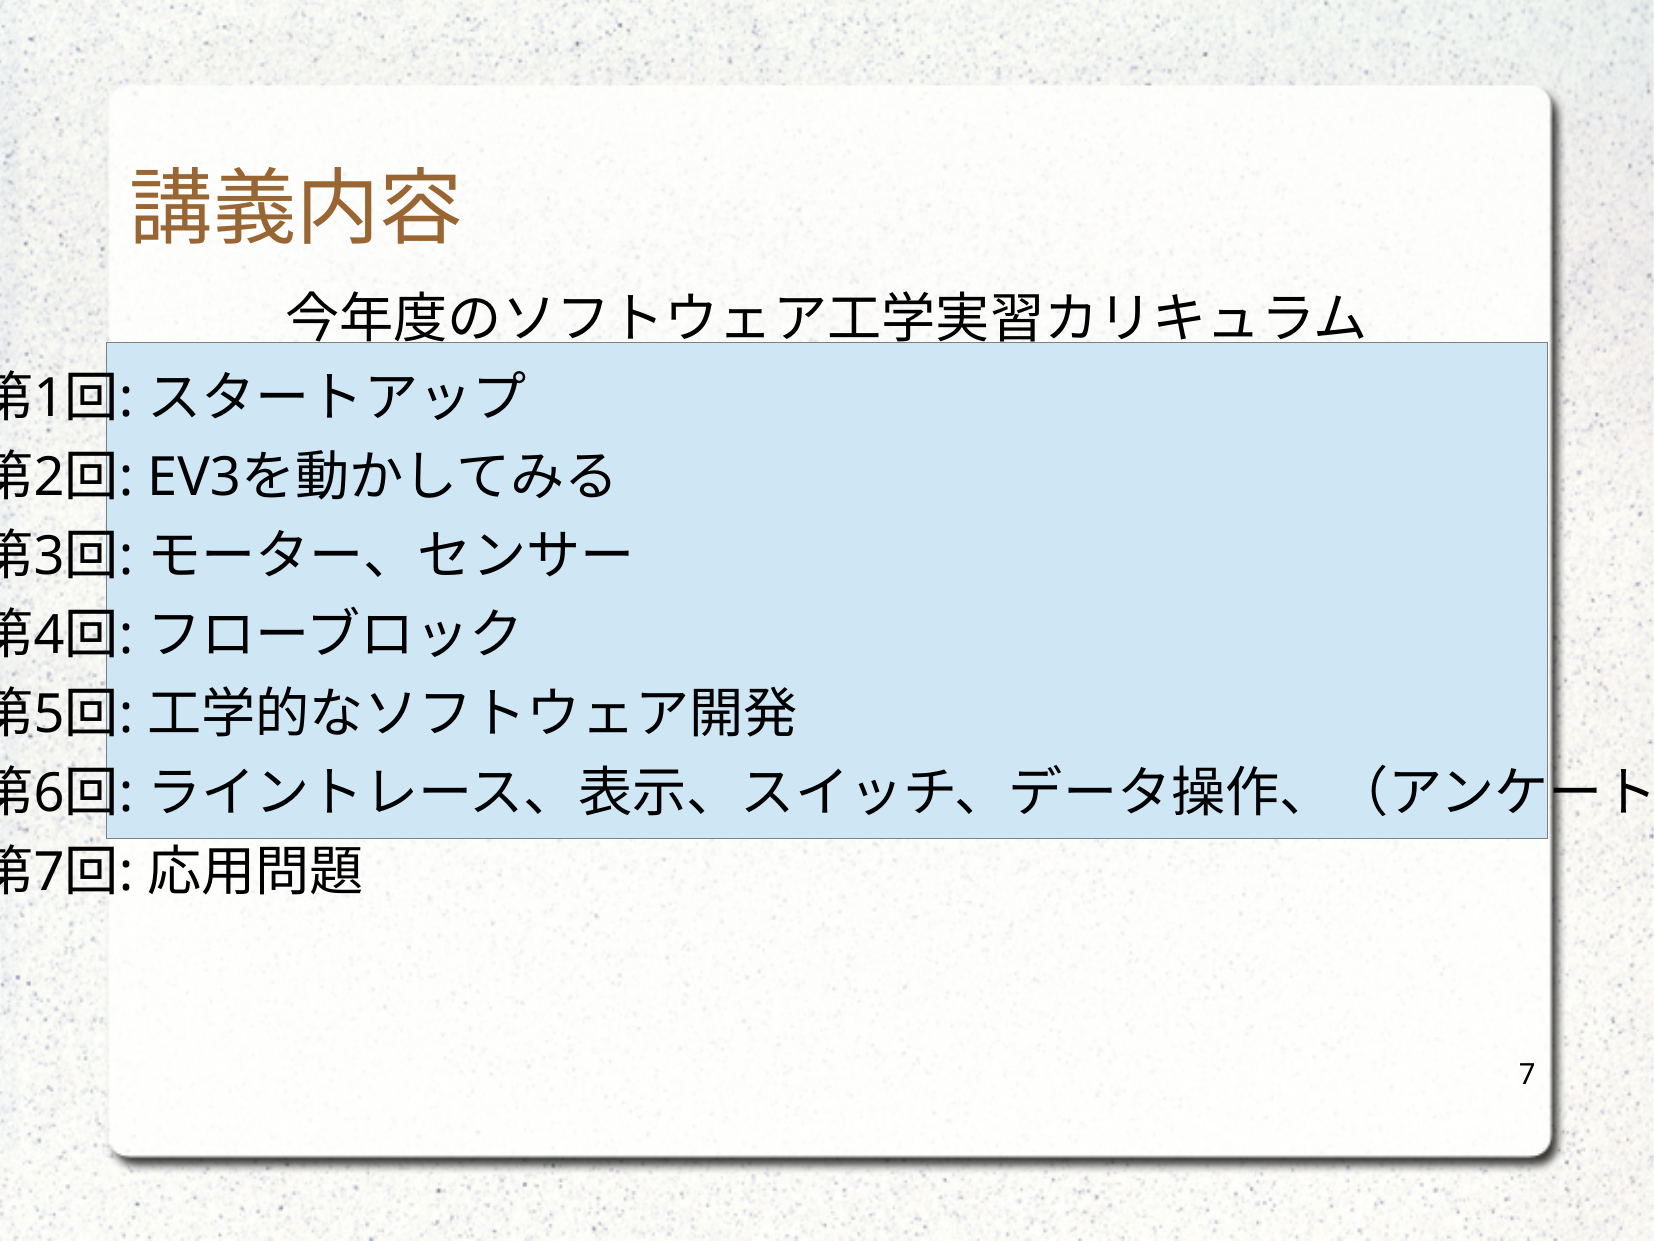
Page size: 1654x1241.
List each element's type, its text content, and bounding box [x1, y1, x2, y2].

picture [8, 626, 22, 631]
picture [5, 378, 18, 385]
picture [5, 773, 18, 780]
picture [5, 457, 18, 464]
picture [8, 389, 22, 394]
picture [5, 694, 18, 701]
picture [5, 852, 18, 859]
picture [8, 784, 22, 789]
picture [8, 468, 22, 473]
text_box 今年度のソフトウェア工学実習カリキュラム 第1回: スタートアップ 第2回: EV3を動かしてみる 第3回: モーター、センサー 第4回: フローブロック 第5回: 工学的なソフトウェア開発 第6回: ライントレース、表示、スイッチ、データ操作、（アンケート) 第7回: 応用問題 [106, 342, 1548, 839]
picture [5, 536, 18, 543]
picture [0, 0, 1654, 1241]
picture [8, 863, 22, 868]
picture [5, 615, 18, 622]
picture [8, 705, 22, 710]
picture [8, 547, 22, 552]
title 講義内容 [129, 94, 1619, 302]
